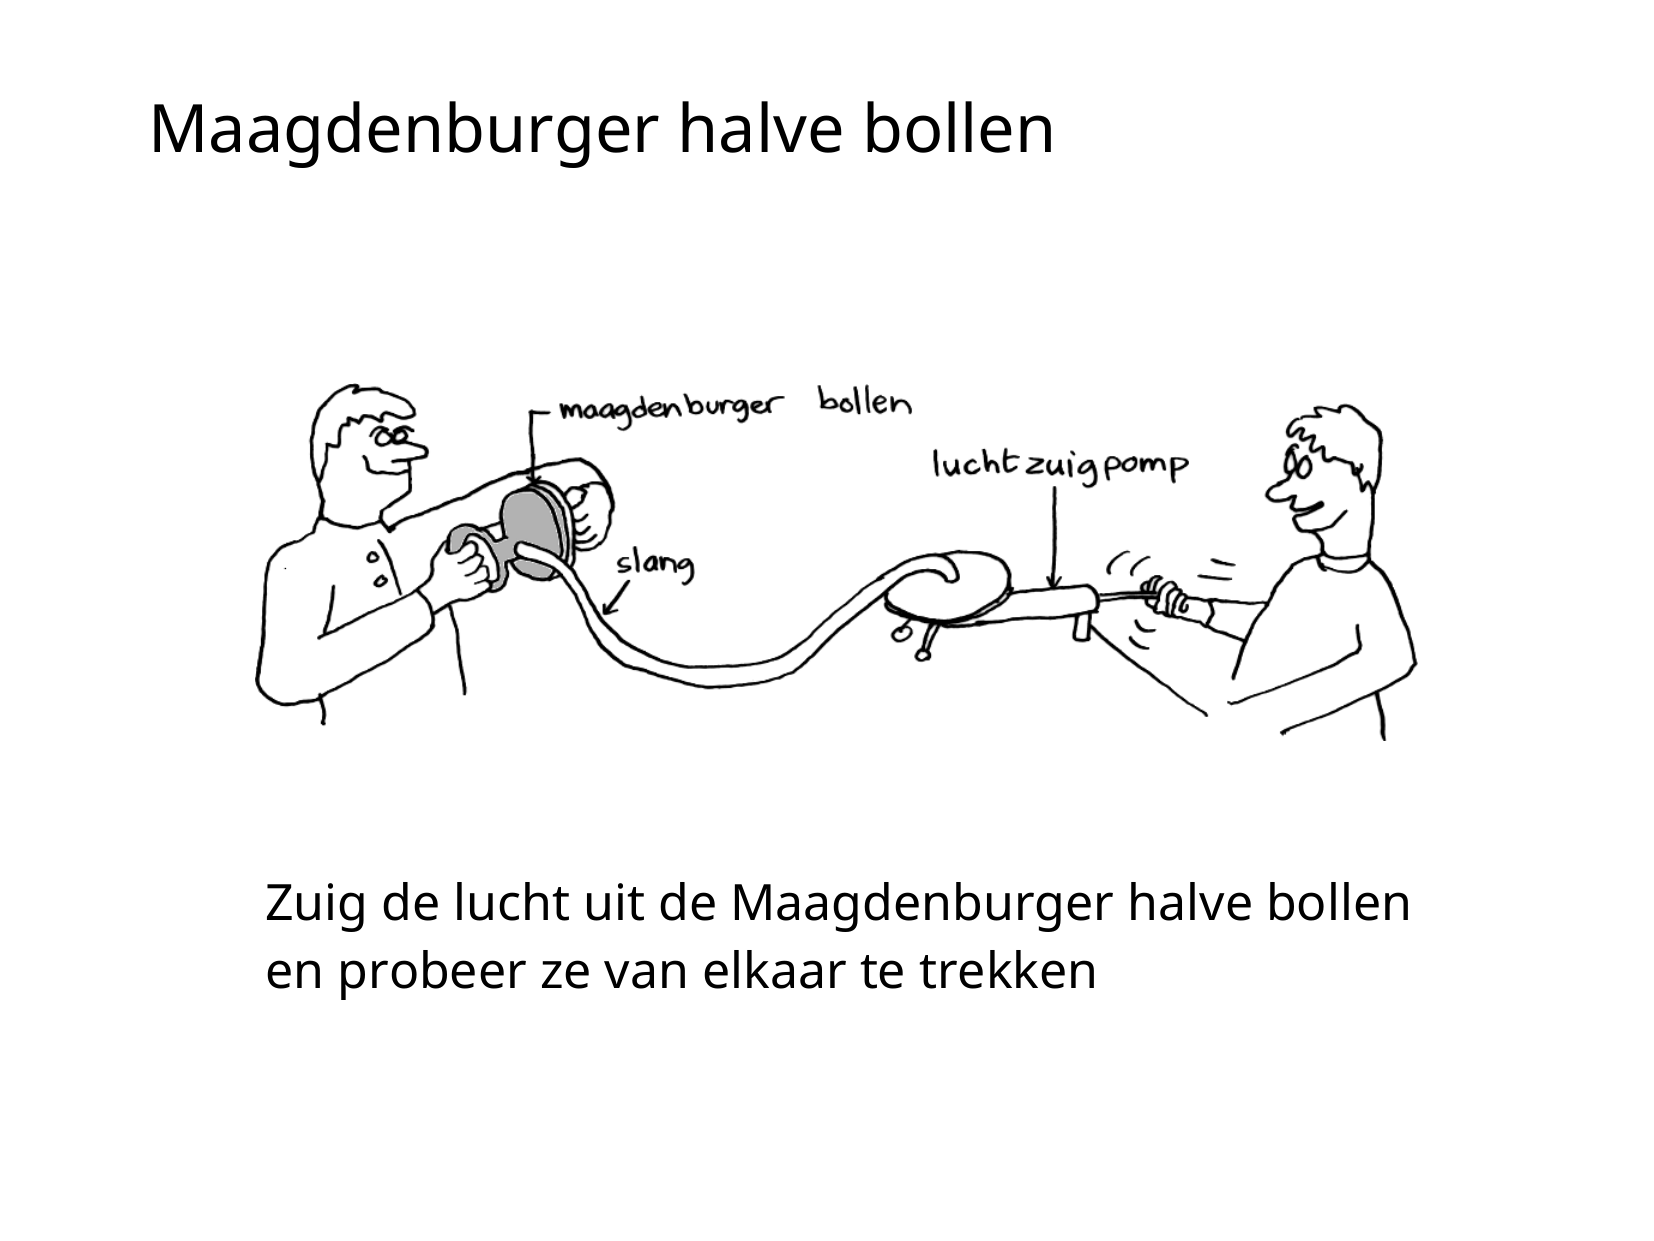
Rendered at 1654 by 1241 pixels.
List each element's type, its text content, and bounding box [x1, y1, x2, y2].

text_box Maagdenburger halve bollen [148, 81, 1040, 176]
picture [255, 383, 1418, 741]
text_box Zuig de lucht uit de Maagdenburger halve bollen en probeer ze van elkaar te trekken [260, 851, 1418, 1019]
